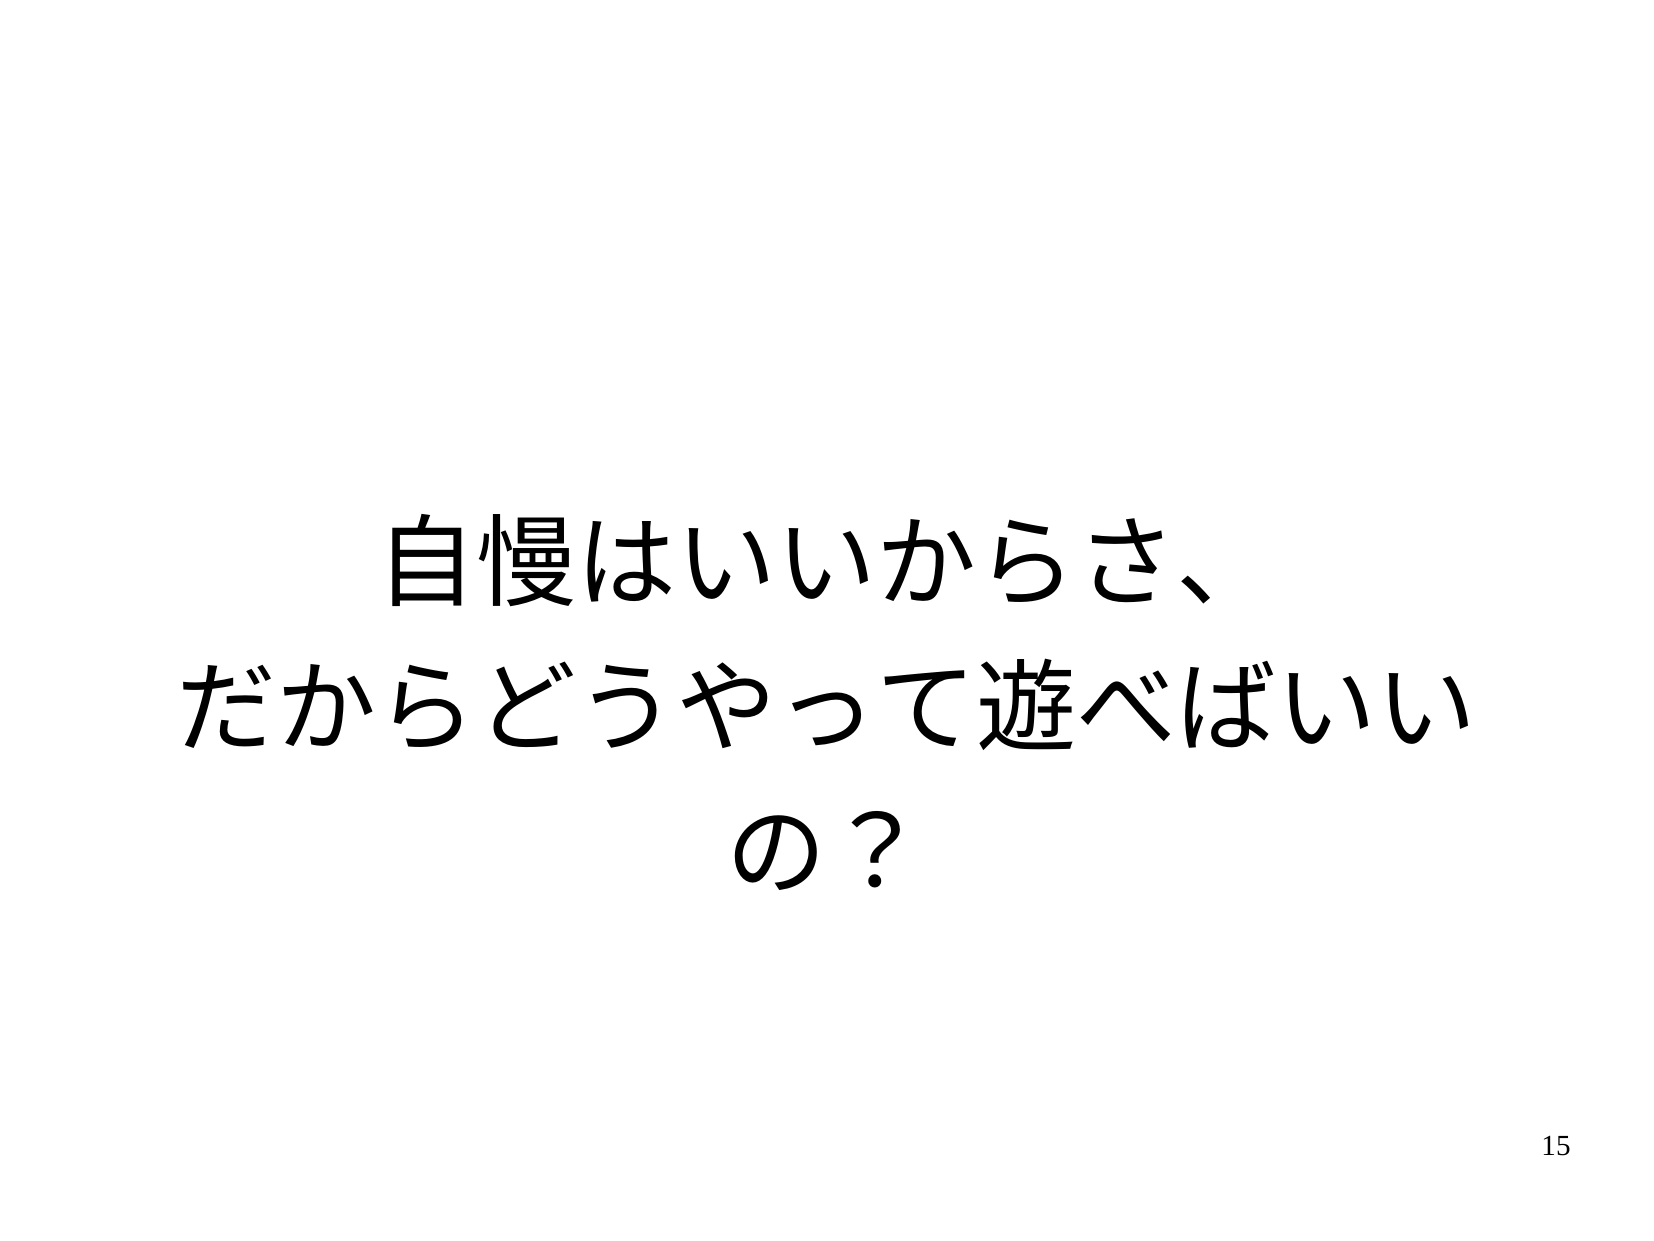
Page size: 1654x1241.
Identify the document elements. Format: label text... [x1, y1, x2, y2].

subtitle 自慢はいいからさ、 だからどうやって遊べばいいの？ [82, 290, 1571, 1109]
